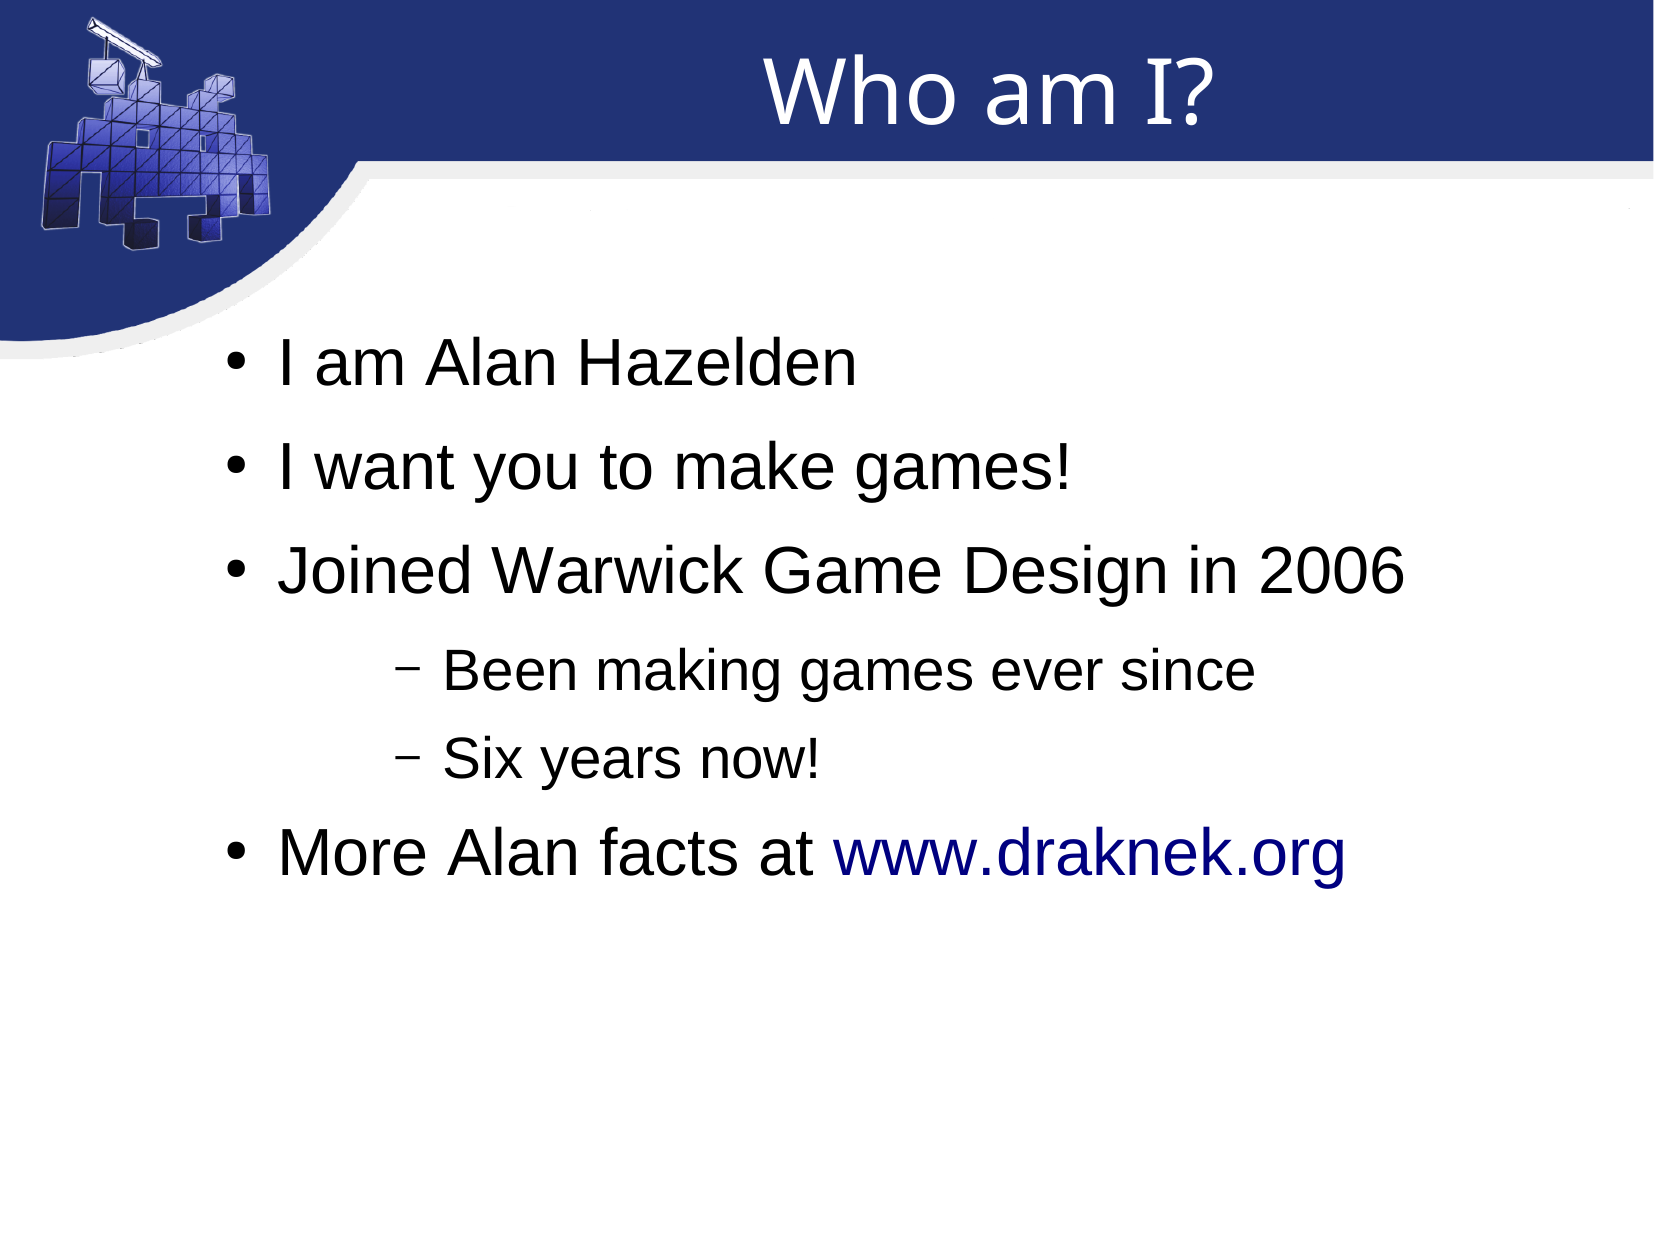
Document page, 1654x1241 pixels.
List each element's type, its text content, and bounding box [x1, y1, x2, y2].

list I am Alan Hazelden I want you to make games! Joined Warwick Game Design in 2006 Been making games ever since Six years now! More Alan facts at www.draknek.org [206, 324, 1595, 1093]
picture [0, 0, 1654, 443]
title Who am I? [354, 29, 1625, 148]
